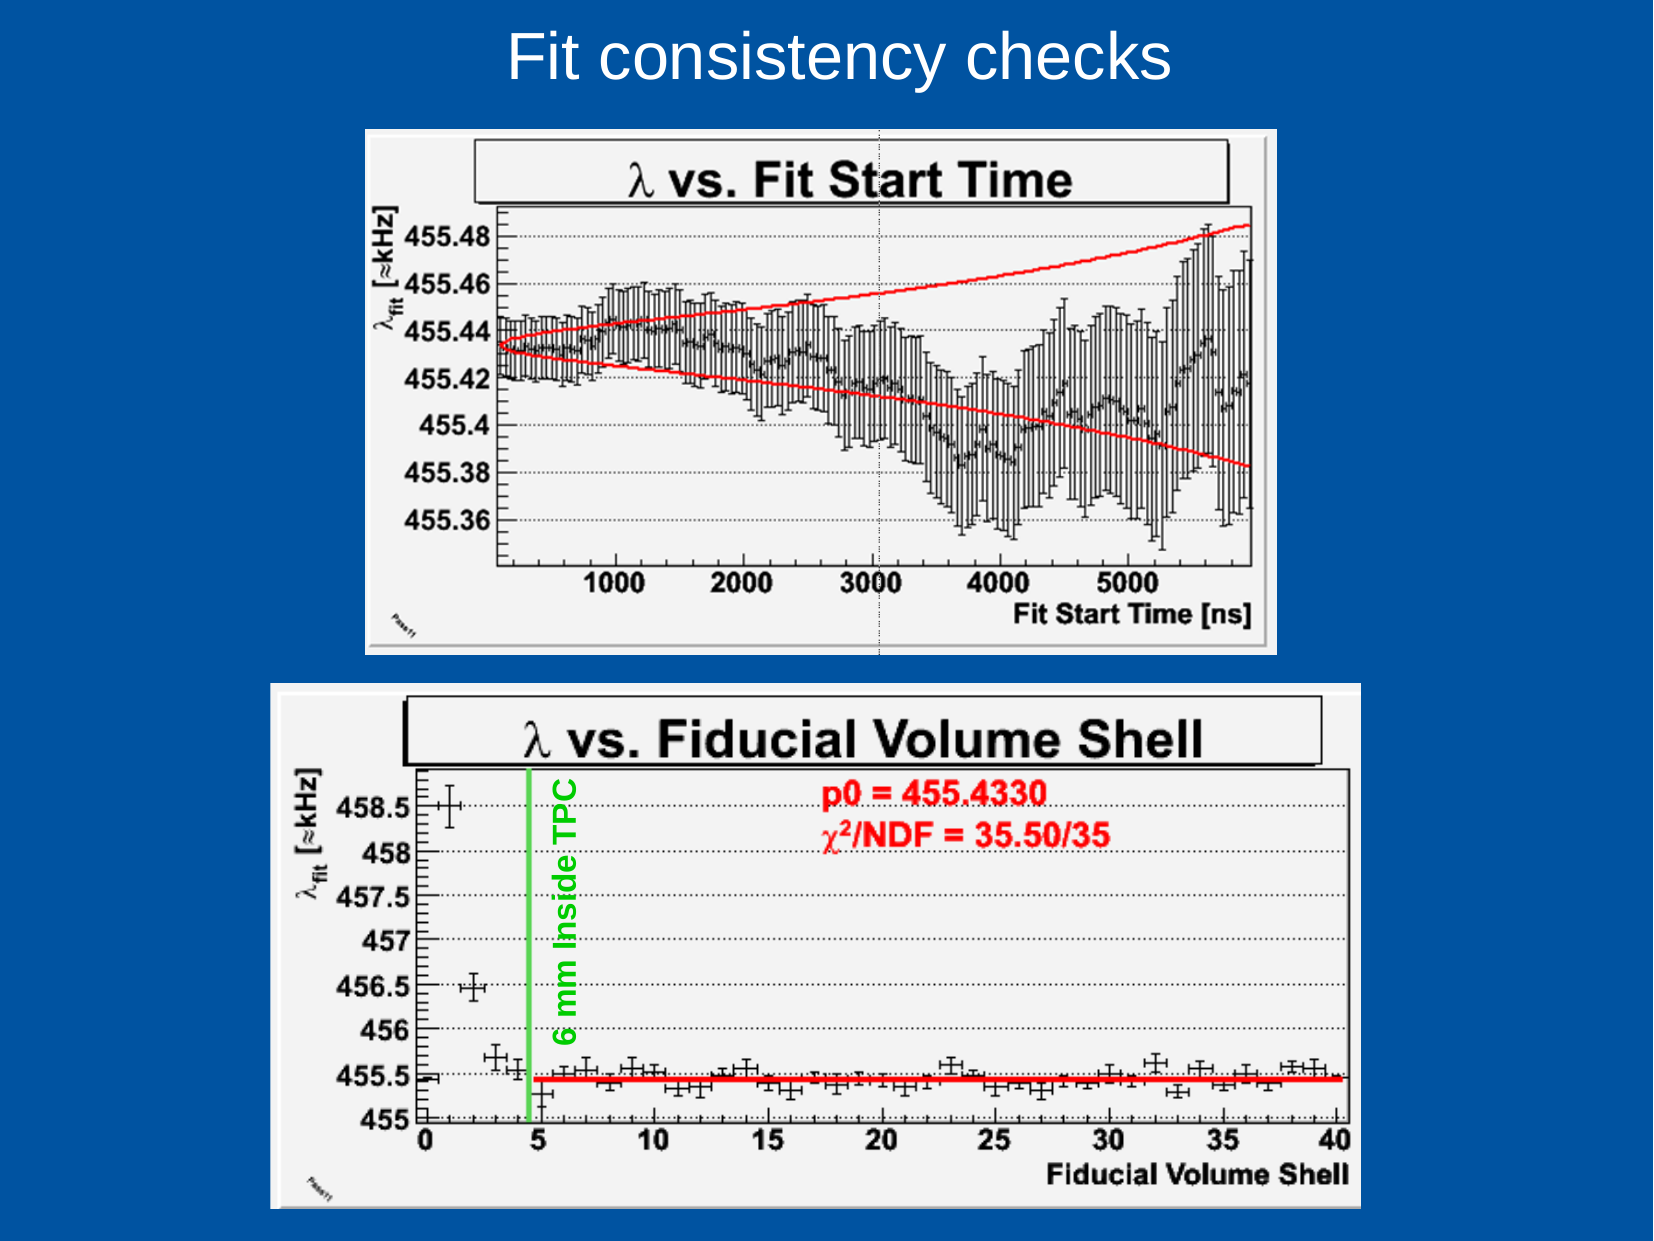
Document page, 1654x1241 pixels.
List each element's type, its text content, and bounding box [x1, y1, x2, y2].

text_box 6 mm Inside TPC [538, 763, 591, 1062]
text_box Fit consistency checks [27, 11, 1653, 102]
picture [270, 683, 1361, 1209]
picture [365, 129, 1277, 655]
